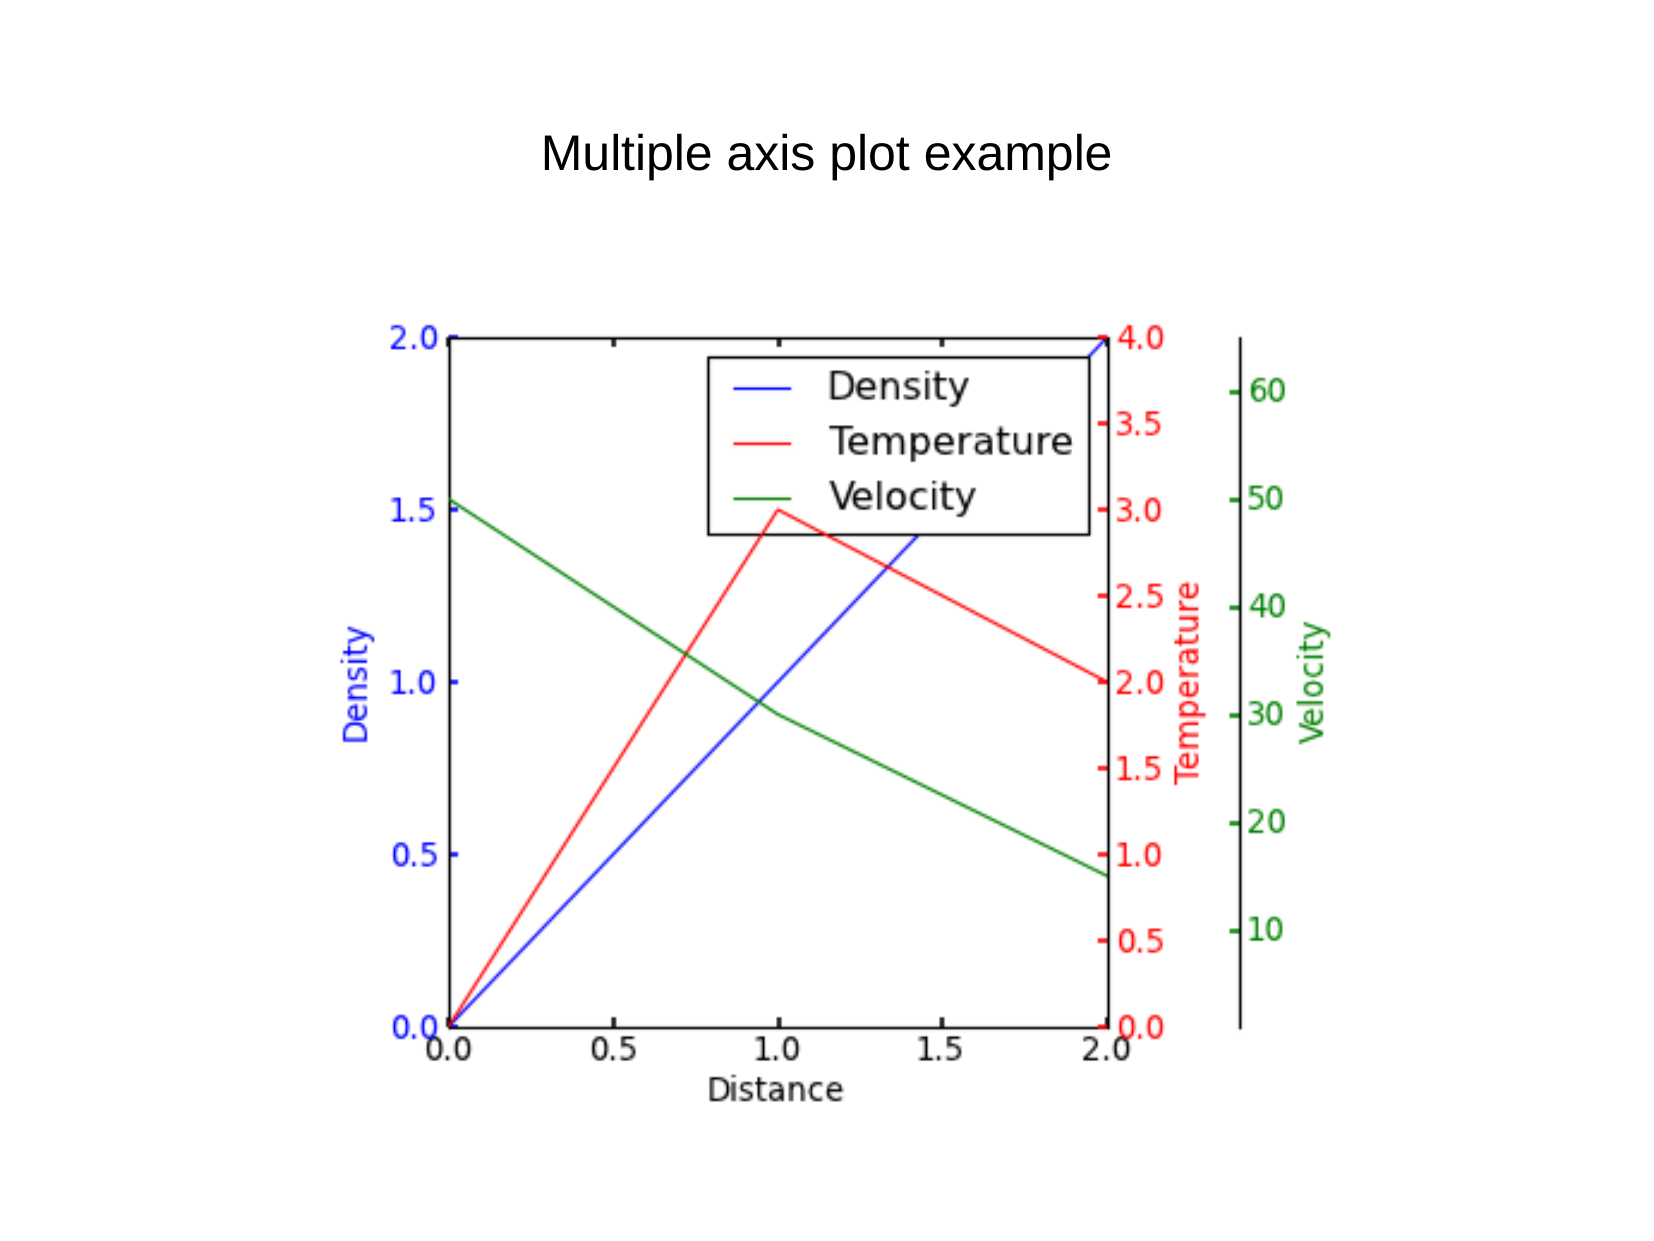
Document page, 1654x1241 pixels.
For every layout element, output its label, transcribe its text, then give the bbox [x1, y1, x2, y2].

title Multiple axis plot example [82, 49, 1571, 257]
picture [291, 290, 1362, 1109]
